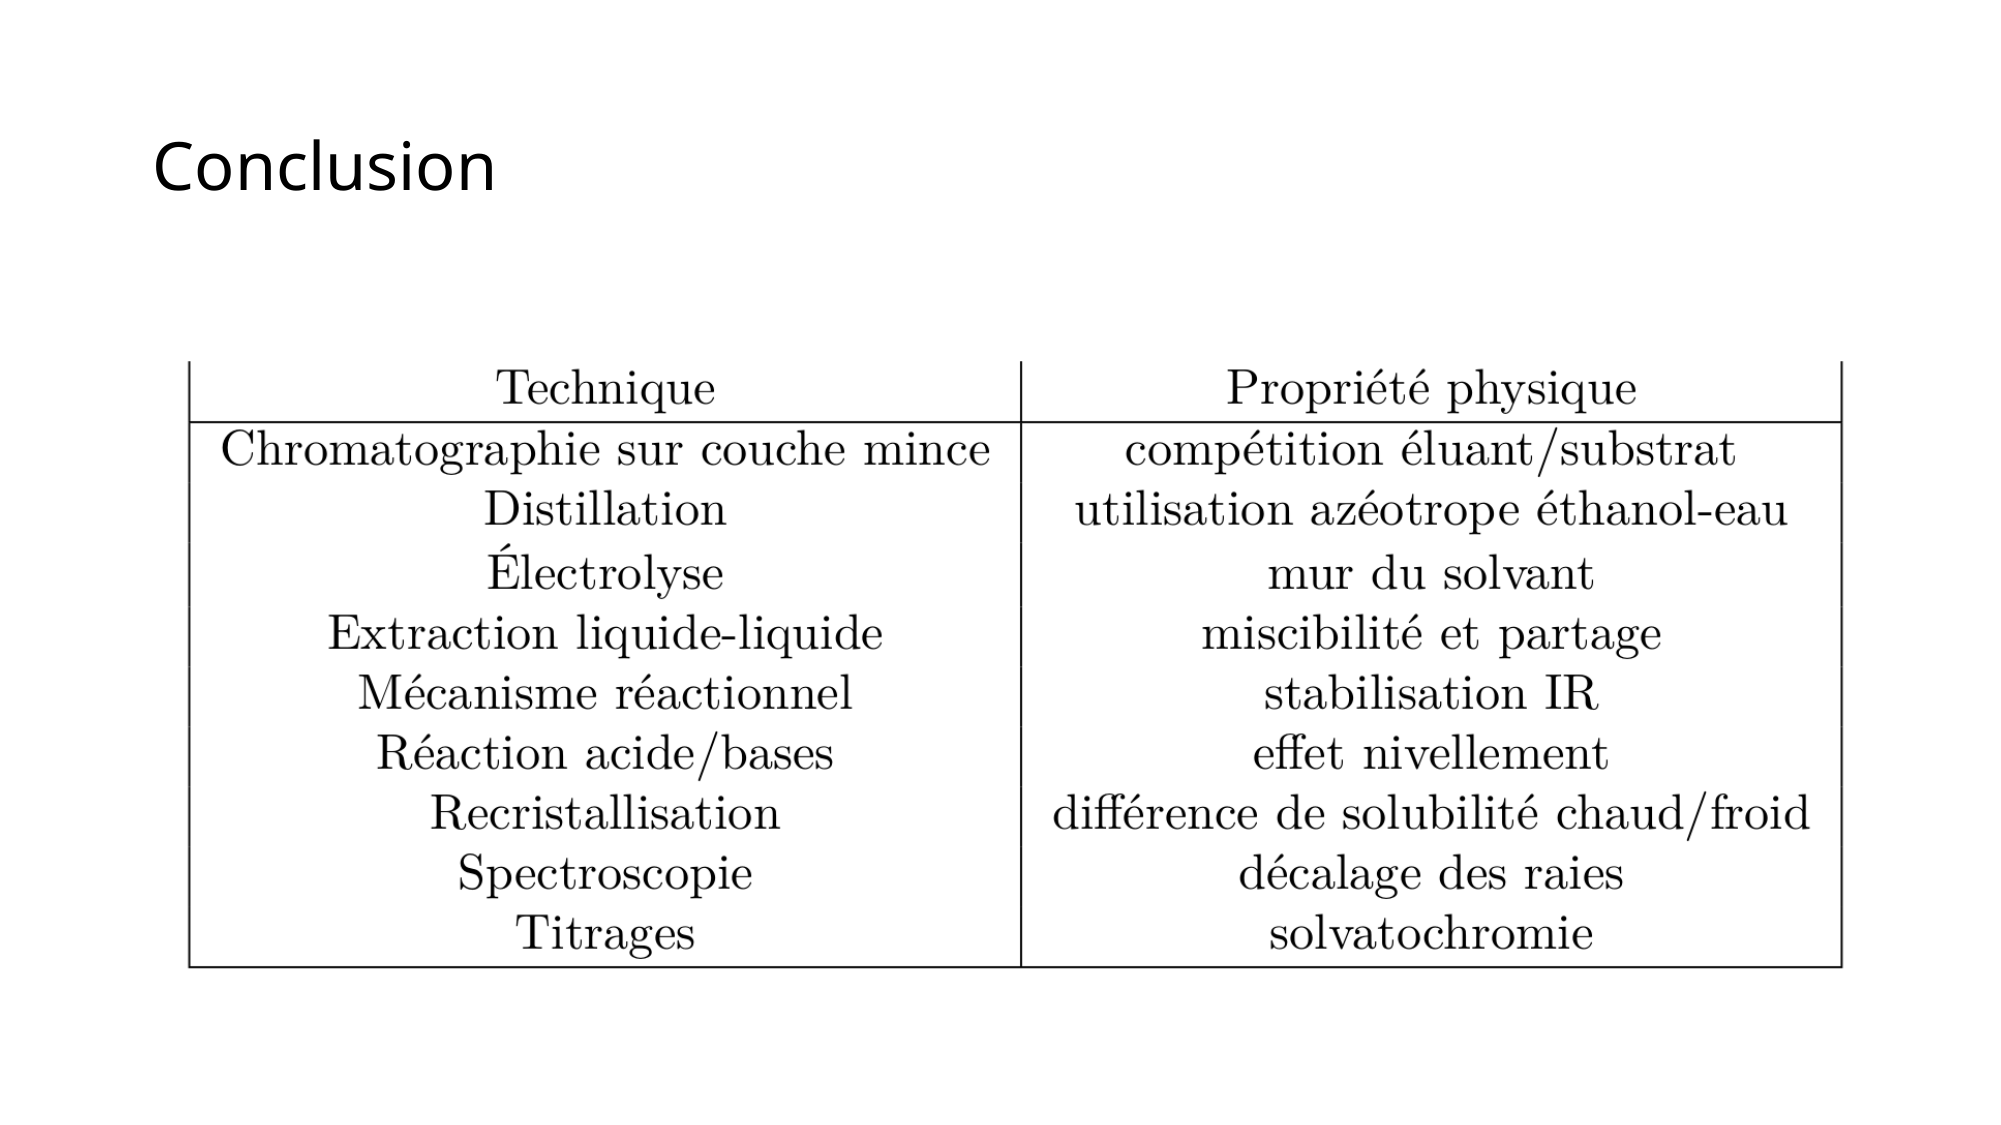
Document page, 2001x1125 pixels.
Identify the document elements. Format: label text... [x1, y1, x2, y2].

picture [137, 324, 1863, 989]
title Conclusion [137, 59, 1863, 278]
